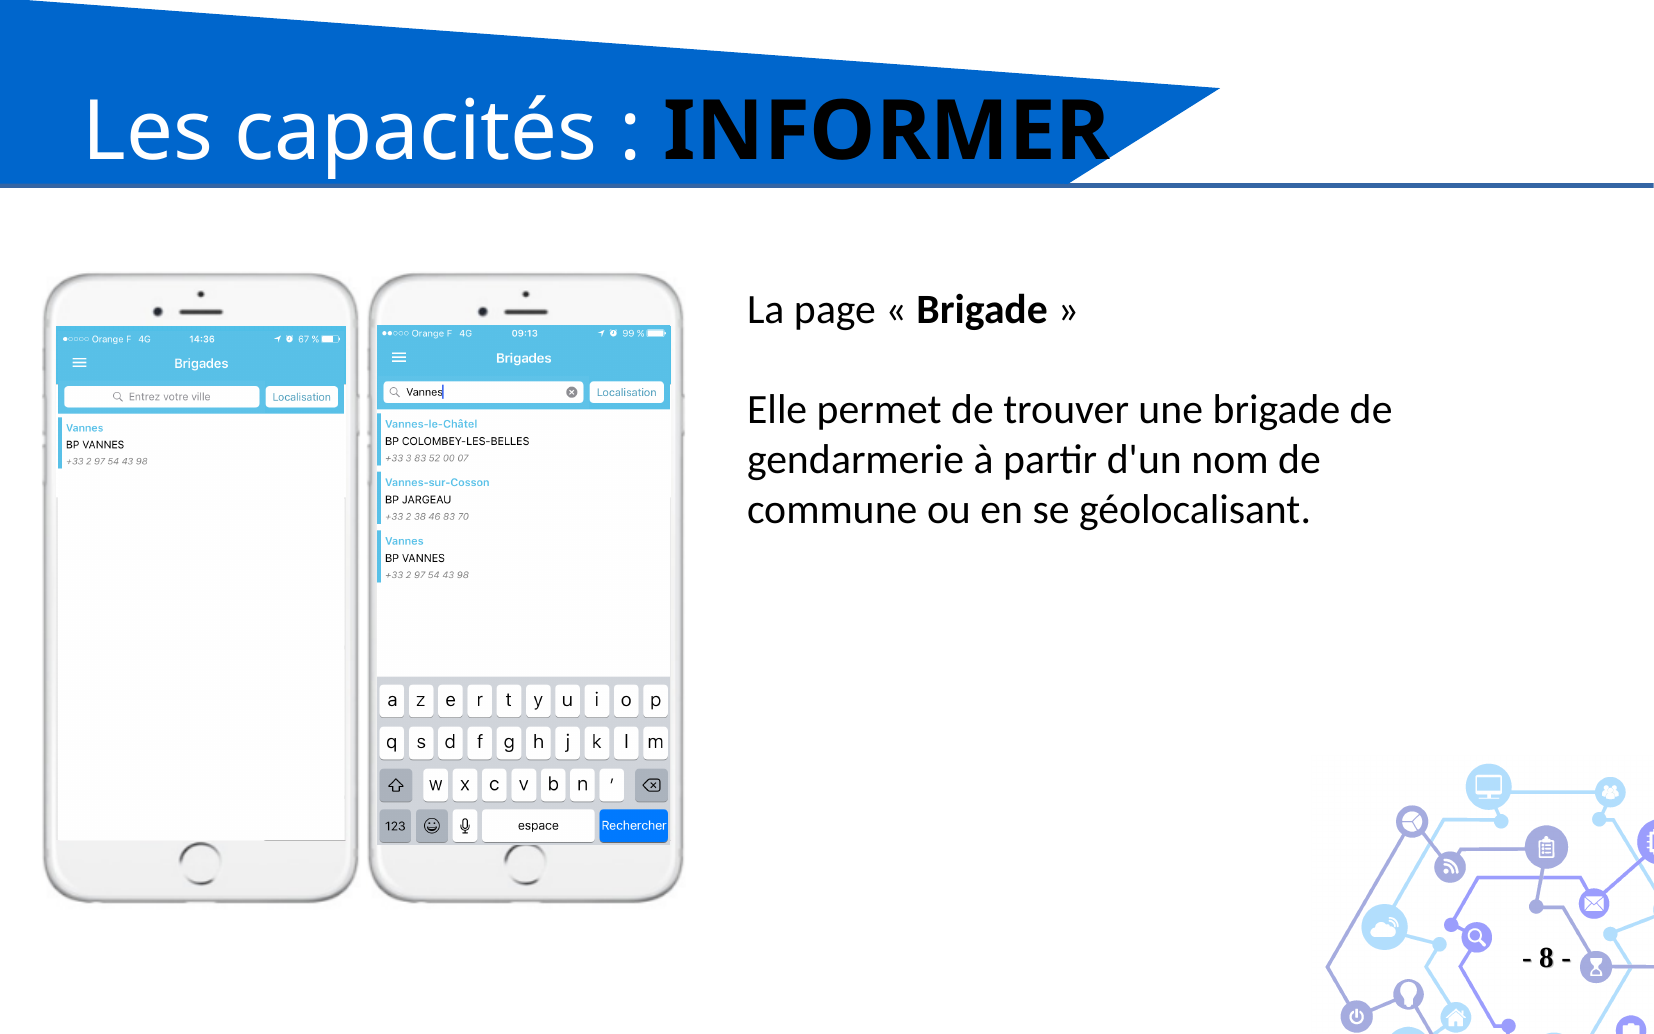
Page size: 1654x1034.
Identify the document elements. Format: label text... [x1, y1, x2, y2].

picture [41, 271, 361, 910]
text_box La page « Brigade » Elle permet de trouver une brigade de gendarmerie à partir d'un nom de commune ou en se géolocalisant. [732, 274, 1477, 590]
picture [366, 271, 686, 910]
title Les capacités : INFORMER [82, 41, 1571, 214]
